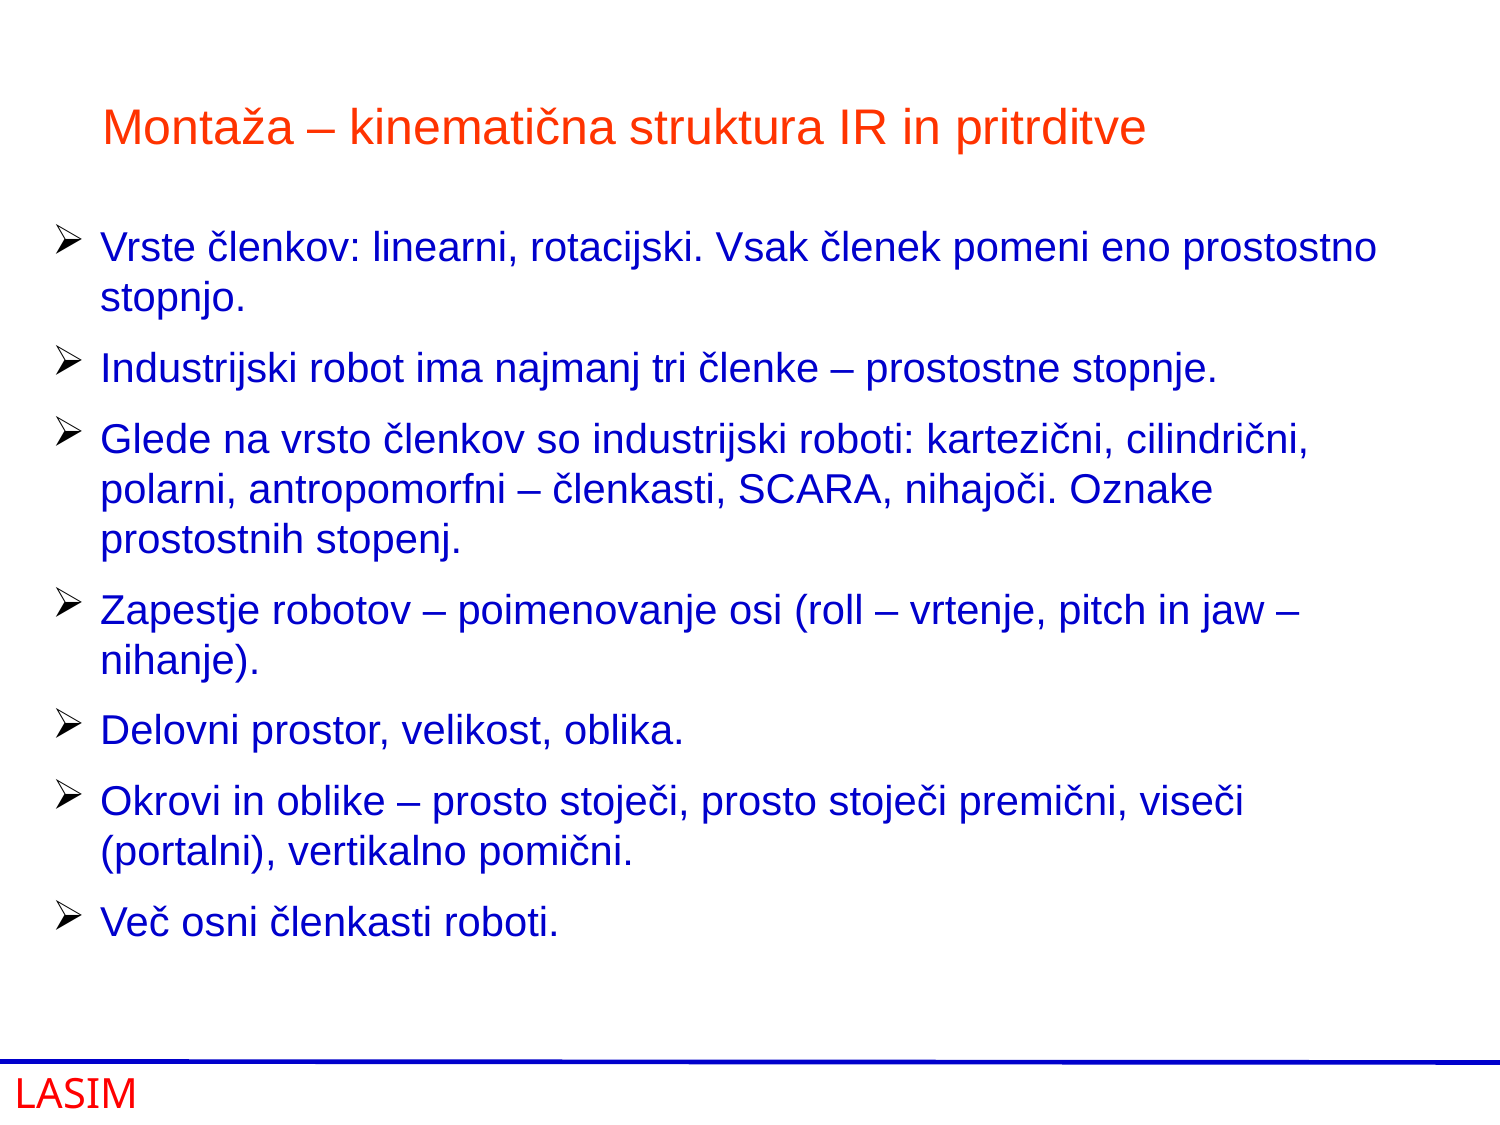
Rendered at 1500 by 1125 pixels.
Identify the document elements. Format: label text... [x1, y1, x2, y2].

text_box Montaža – kinematična struktura IR in pritrditve [87, 87, 1325, 163]
text_box Vrste členkov: linearni, rotacijski. Vsak členek pomeni eno prostostno stopnjo. Industrijski robot ima najmanj tri členke – prostostne stopnje. Glede na vrsto členkov so industrijski roboti: kartezični, cilindrični, polarni, antropomorfni – členkasti, SCARA, nihajoči. Oznake prostostnih stopenj. Zapestje robotov – poimenovanje osi (roll – vrtenje, pitch in jaw – nihanje). Delovni prostor, velikost, oblika. Okrovi in oblike – prosto stoječi, prosto stoječi premični, viseči (portalni), vertikalno pomični. Več osni členkasti roboti. [37, 212, 1419, 953]
